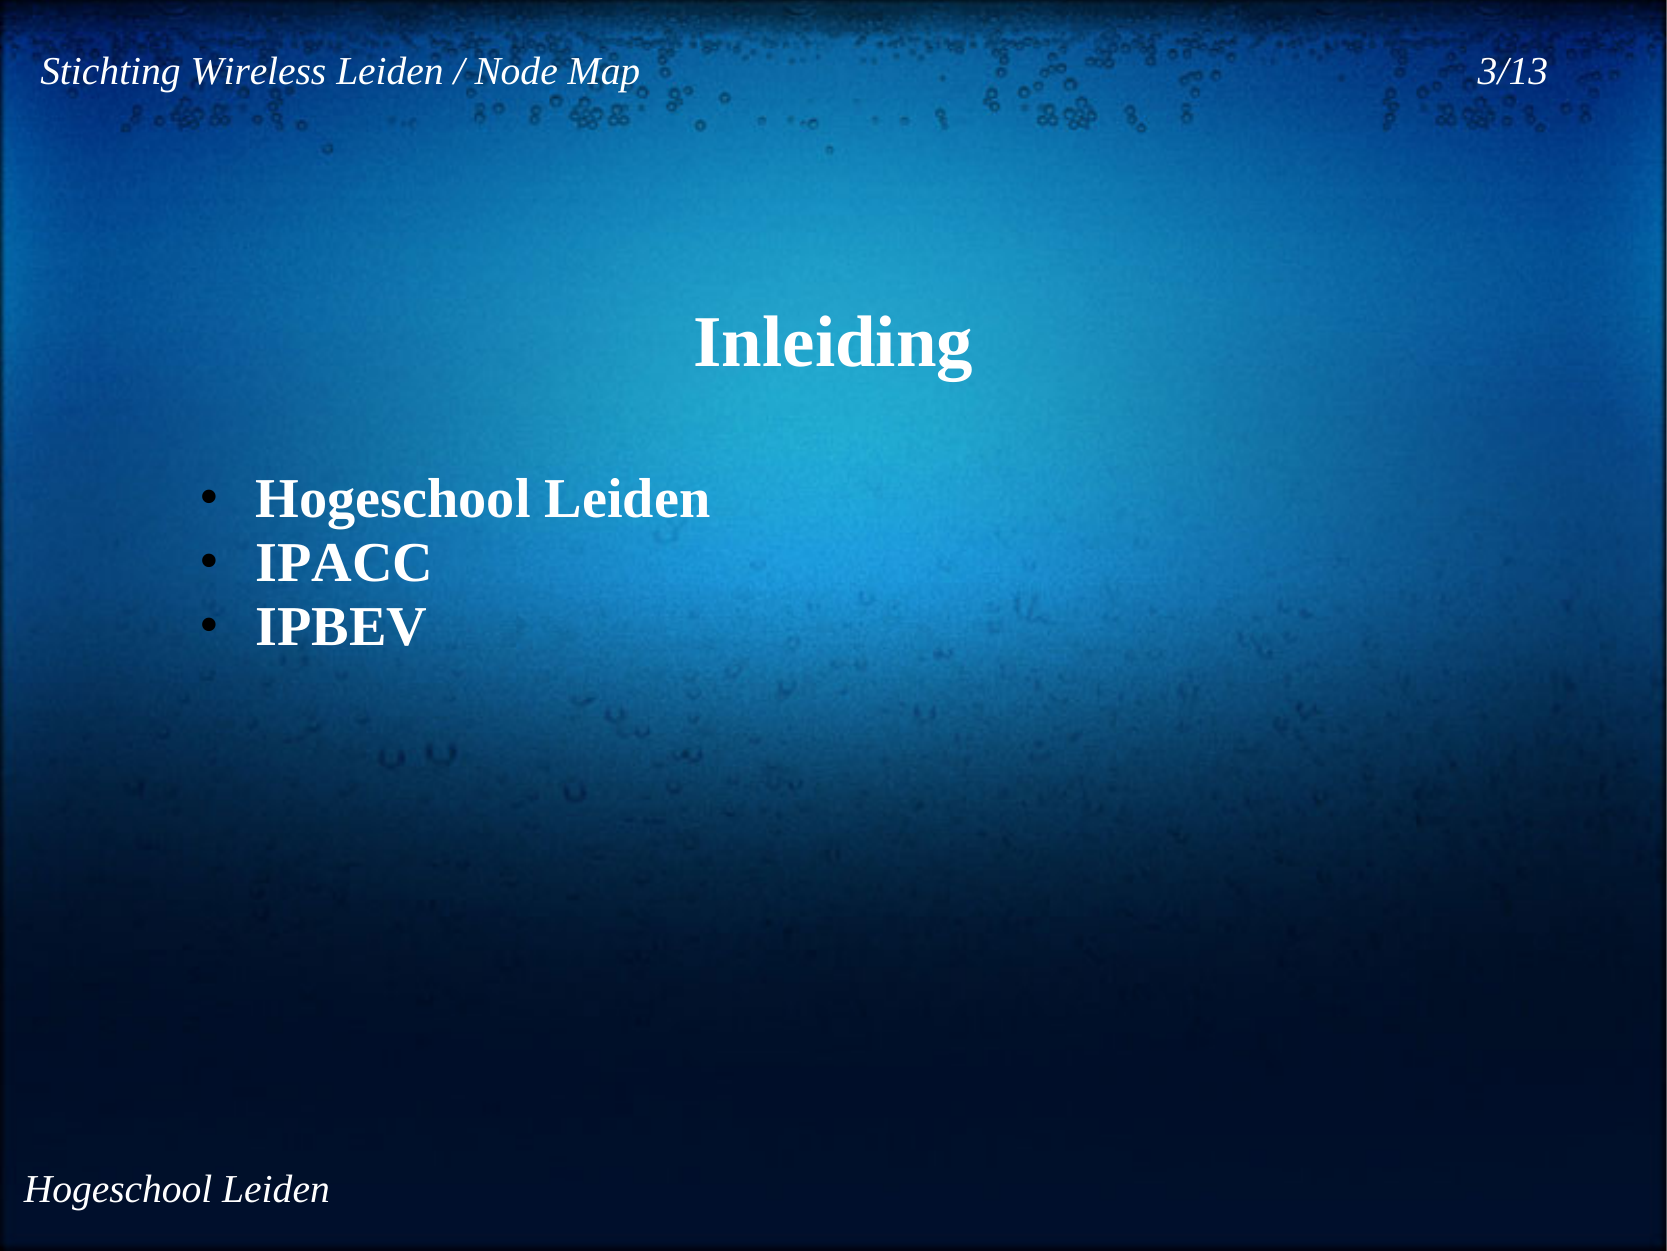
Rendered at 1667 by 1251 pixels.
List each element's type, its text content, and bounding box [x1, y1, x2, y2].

text_box Hogeschool Leiden [23, 1166, 1612, 1212]
title Stichting Wireless Leiden / Node Map 3/13 [40, 48, 1629, 96]
list Inleiding Hogeschool Leiden IPACC IPBEV [180, 300, 1487, 857]
picture [0, 0, 1667, 1251]
